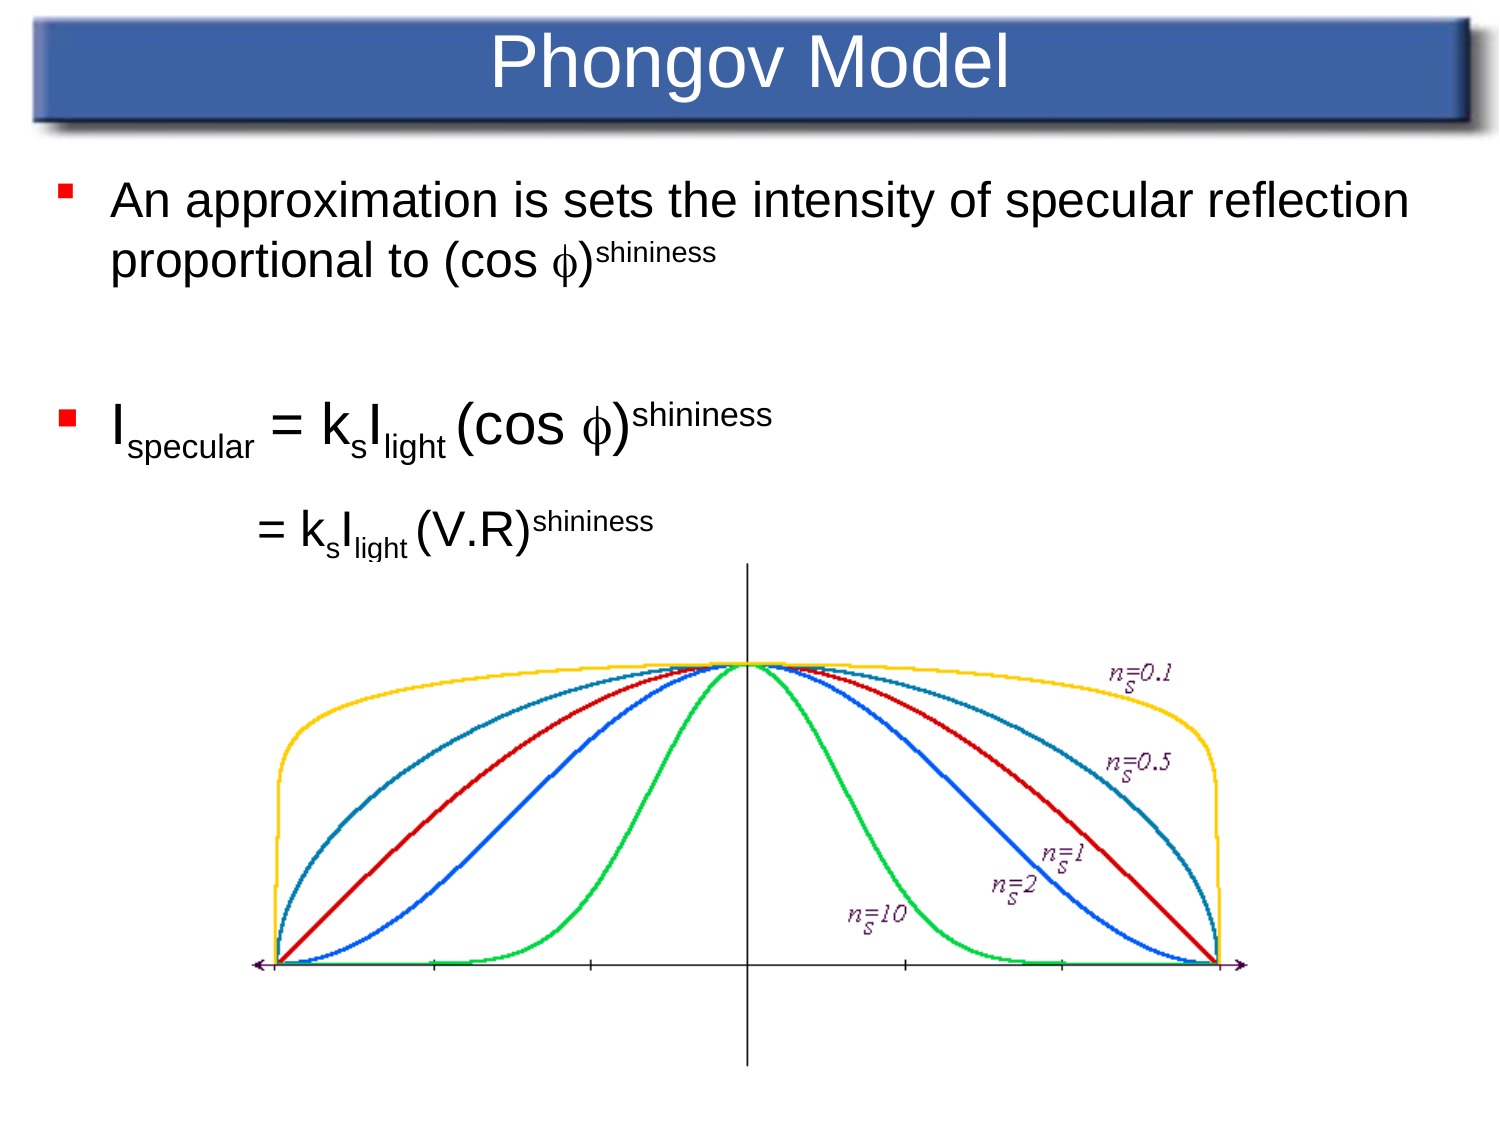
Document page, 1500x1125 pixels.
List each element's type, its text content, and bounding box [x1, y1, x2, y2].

picture [249, 562, 1251, 1068]
list An approximation is sets the intensity of specular reflection proportional to (cos )shininess Ispecular = ksIlight (cos )shininess = ksIlight (V.R)shininess [39, 159, 1461, 908]
title Phongov Model [112, 0, 1388, 110]
picture [31, 14, 1499, 142]
